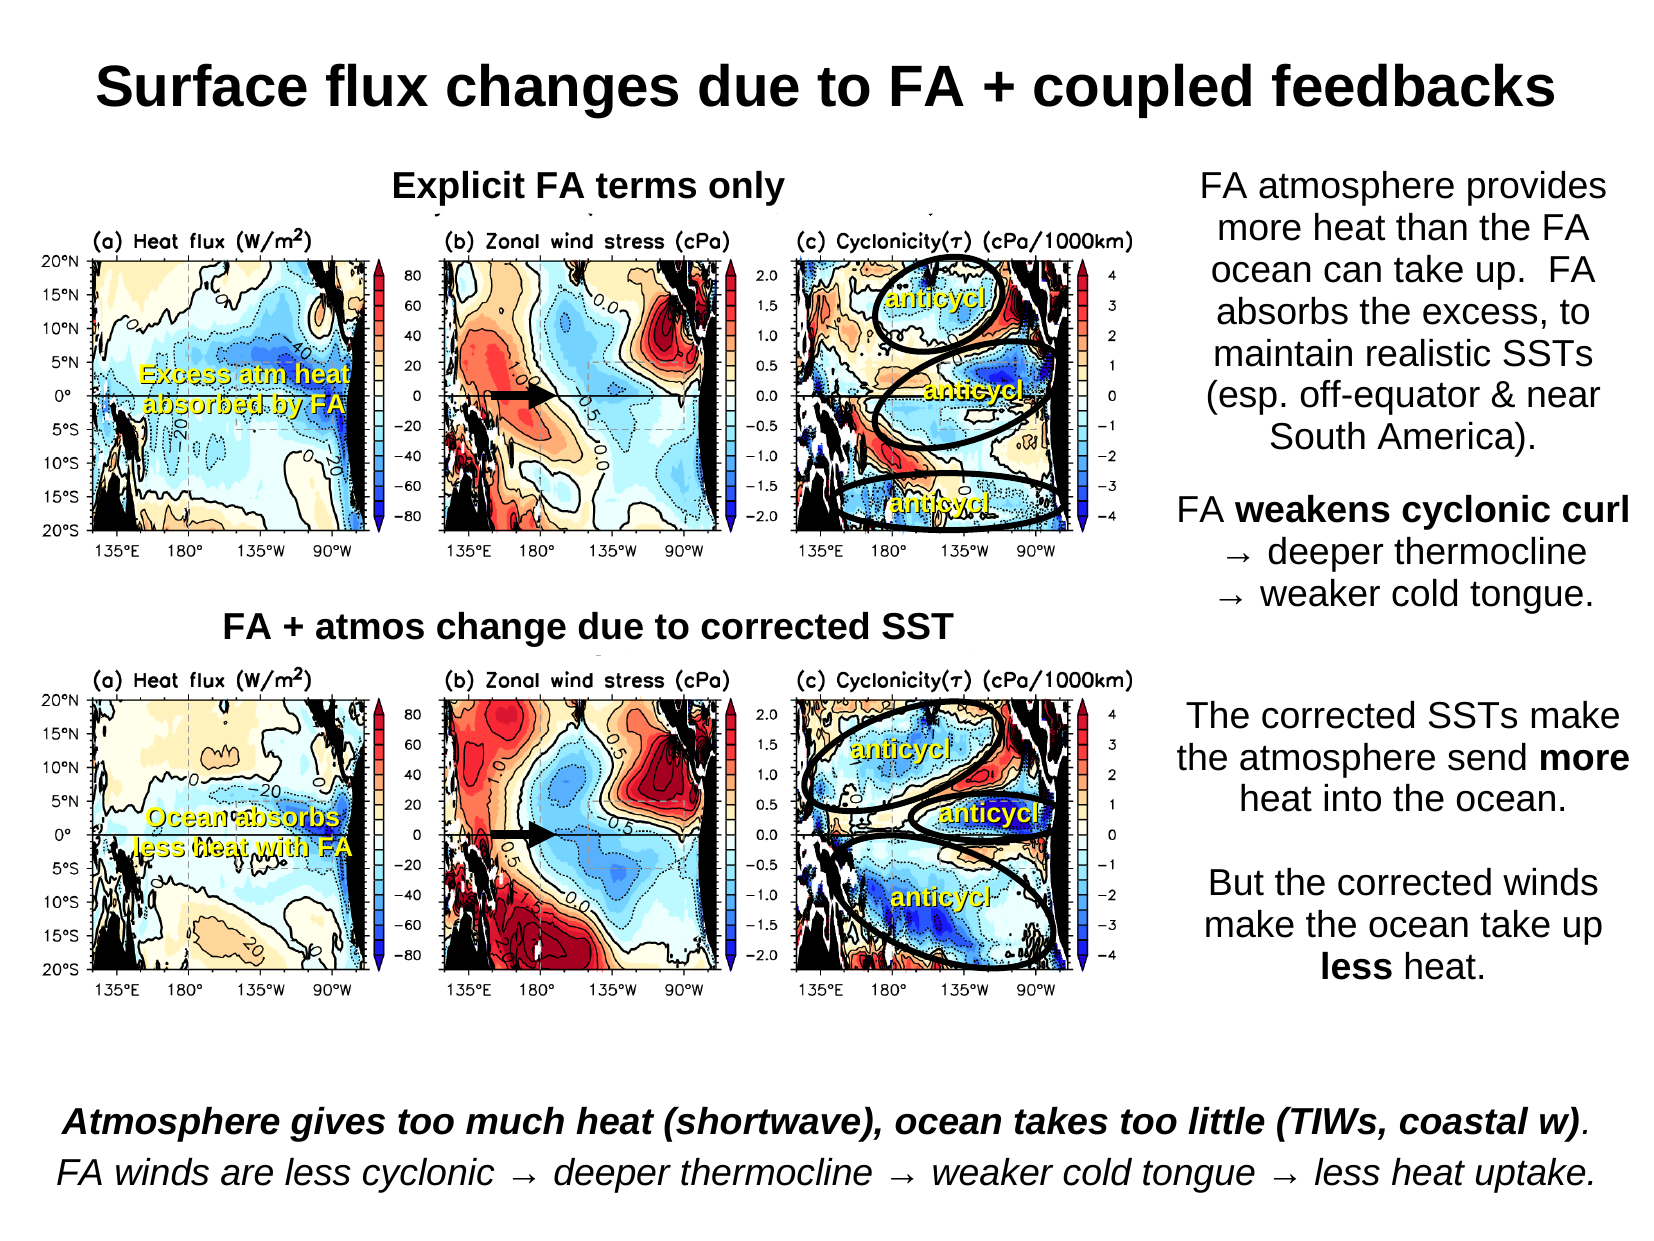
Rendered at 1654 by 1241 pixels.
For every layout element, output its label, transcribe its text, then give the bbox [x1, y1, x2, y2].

text_box FA weakens cyclonic curl → deeper thermocline → weaker cold tongue. [1153, 482, 1654, 622]
text_box anticycl [907, 369, 1040, 413]
text_box anticycl [874, 875, 1007, 920]
text_box Ocean absorbs less heat with FA [107, 795, 378, 870]
picture [1, 619, 1136, 1016]
text_box Atmosphere gives too much heat (shortwave), ocean takes too little (TIWs, coastal w). FA winds are less cyclonic → deeper thermocline → weaker cold tongue → less heat uptake. [39, 1089, 1615, 1194]
text_box Explicit FA terms only [87, 158, 1090, 214]
text_box anticycl [868, 277, 1001, 321]
text_box FA + atmos change due to corrected SST [87, 600, 1090, 656]
text_box Surface flux changes due to FA + coupled feedbacks [39, 38, 1615, 119]
text_box anticycl [873, 481, 1006, 526]
text_box Excess atm heat absorbed by FA [115, 352, 372, 427]
text_box anticycl [834, 727, 967, 772]
text_box The corrected SSTs make the atmosphere send more heat into the ocean. But the corrected winds make the ocean take up less heat. [1153, 688, 1654, 995]
picture [1, 180, 1136, 577]
text_box anticycl [922, 791, 1055, 835]
text_box FA atmosphere provides more heat than the FA ocean can take up. FA absorbs the excess, to maintain realistic SSTs (esp. off-equator & near South America). [1153, 158, 1654, 465]
